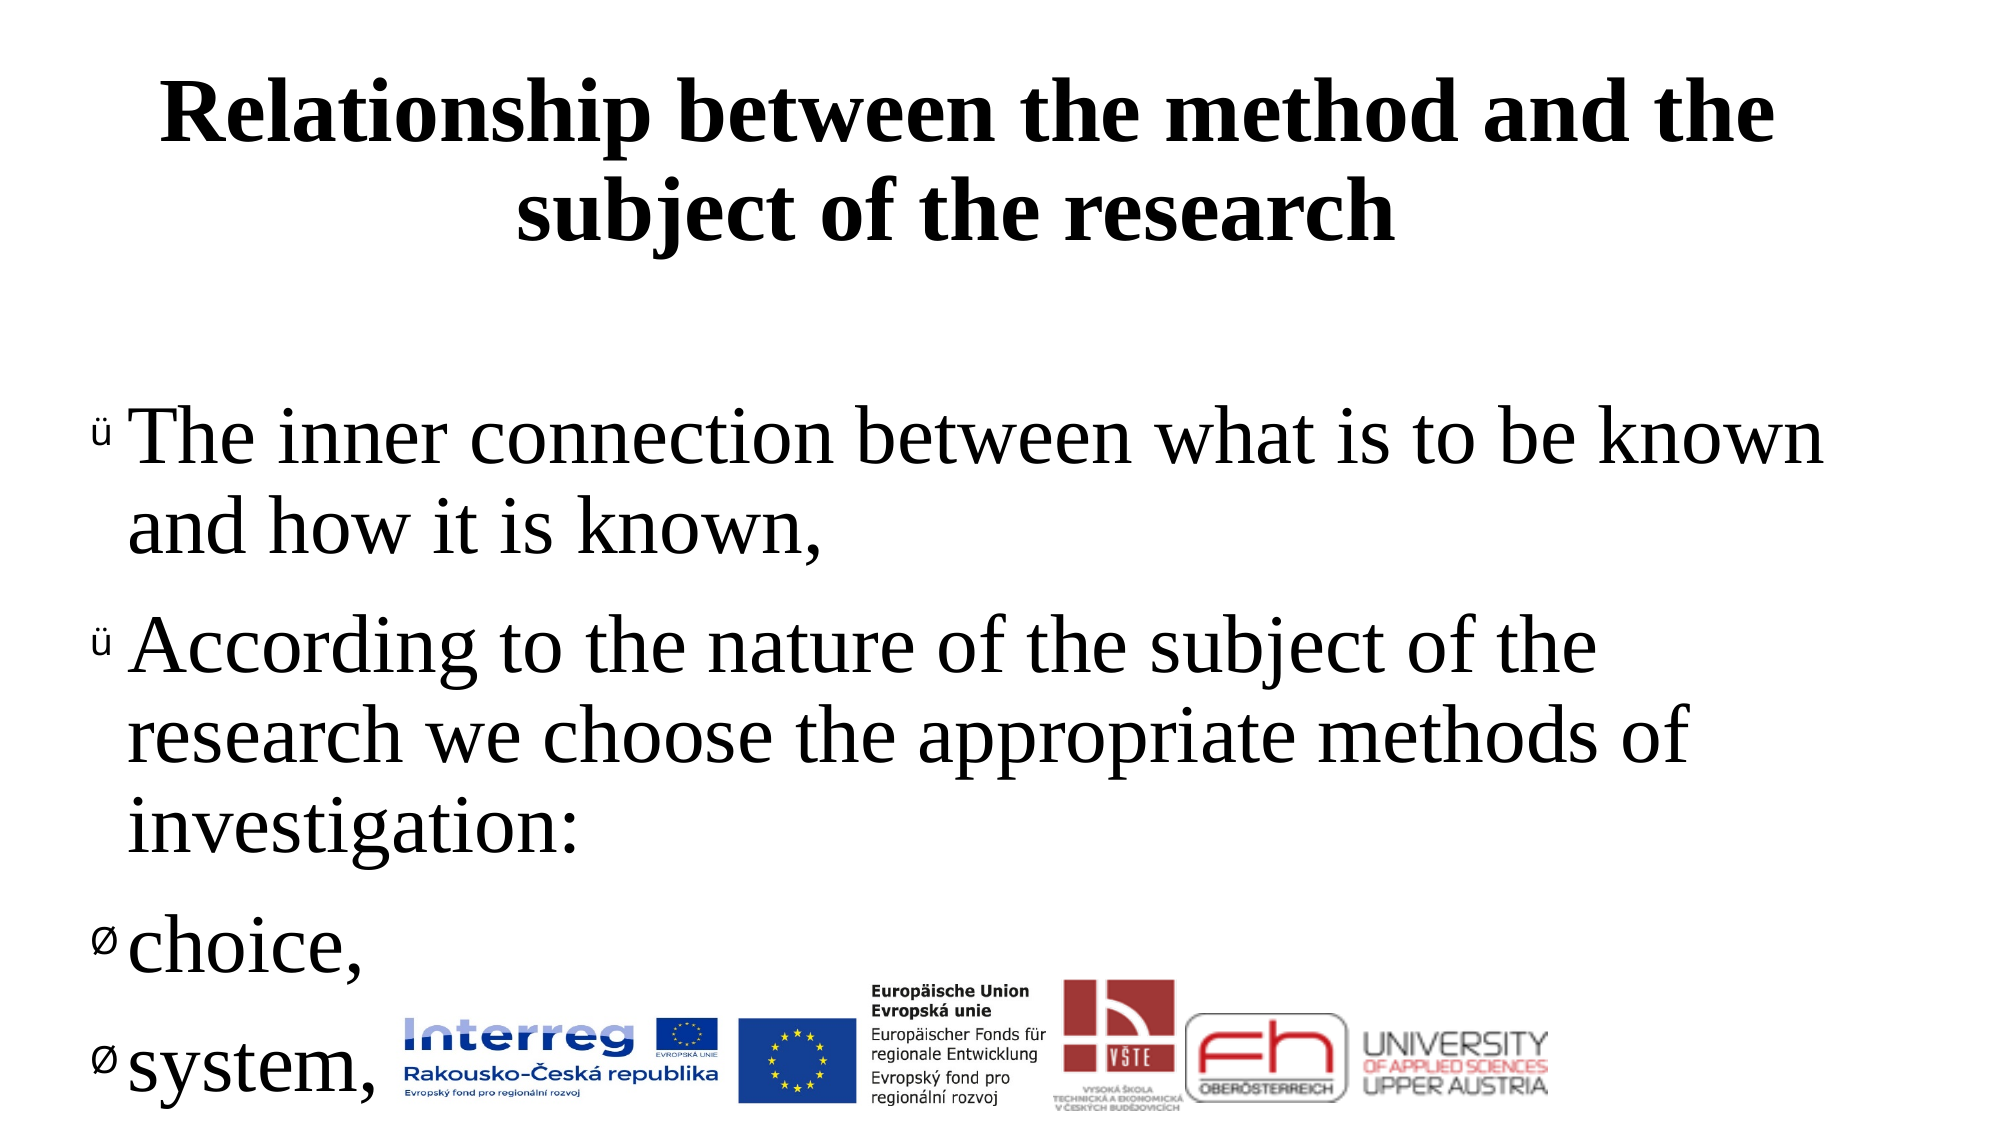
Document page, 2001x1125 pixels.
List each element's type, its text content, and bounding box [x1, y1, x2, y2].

picture [374, 984, 1046, 1125]
list Relationship between the method and the subject of the research The inner connection between what is to be known and how it is known, According to the nature of the subject of the research we choose the appropriate methods of investigation: choice, system, the use of research methods. [75, 55, 1863, 1014]
picture [1053, 979, 1184, 1111]
picture [1185, 1013, 1548, 1103]
